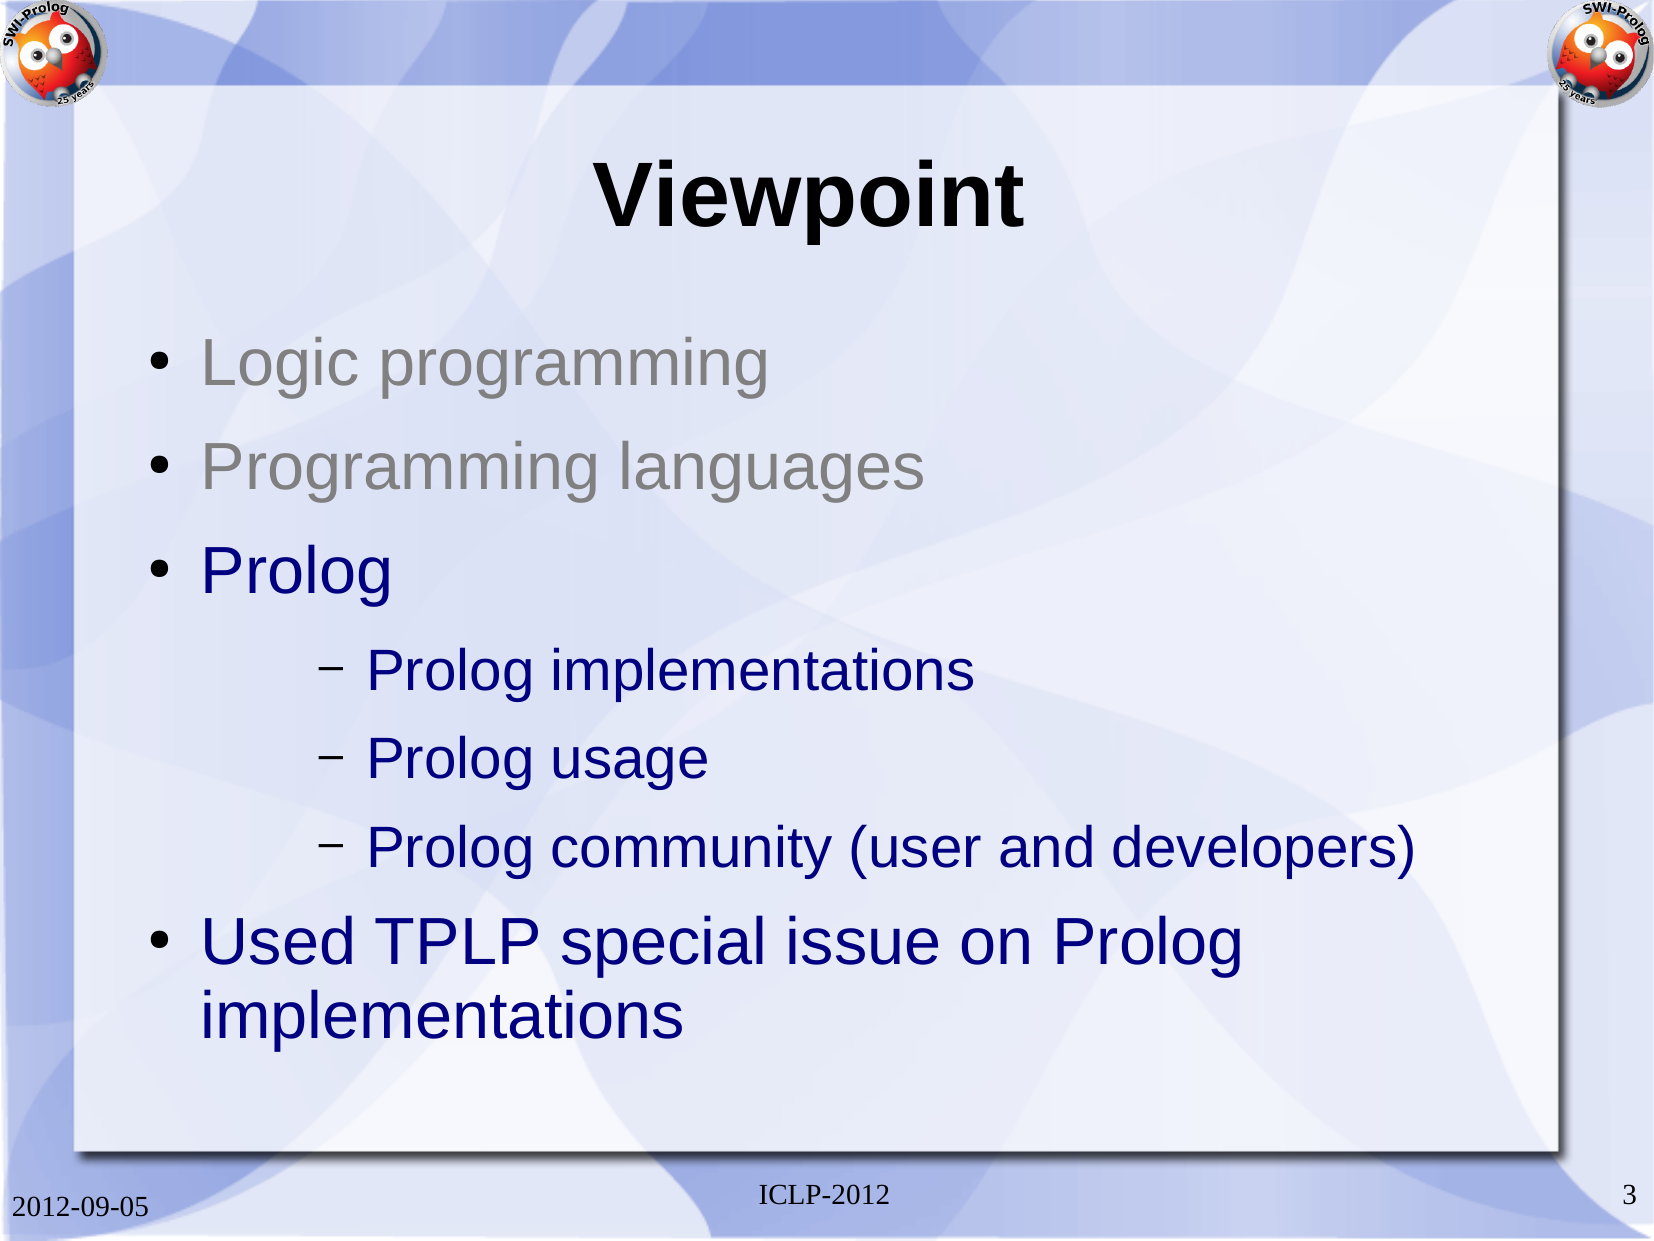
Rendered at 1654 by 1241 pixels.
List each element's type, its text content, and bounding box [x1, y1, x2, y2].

picture [0, 0, 1654, 1241]
list Logic programming Programming languages Prolog Prolog implementations Prolog usage Prolog community (user and developers) Used TPLP special issue on Prolog implementations [129, 324, 1489, 1054]
title Viewpoint [82, 90, 1536, 298]
